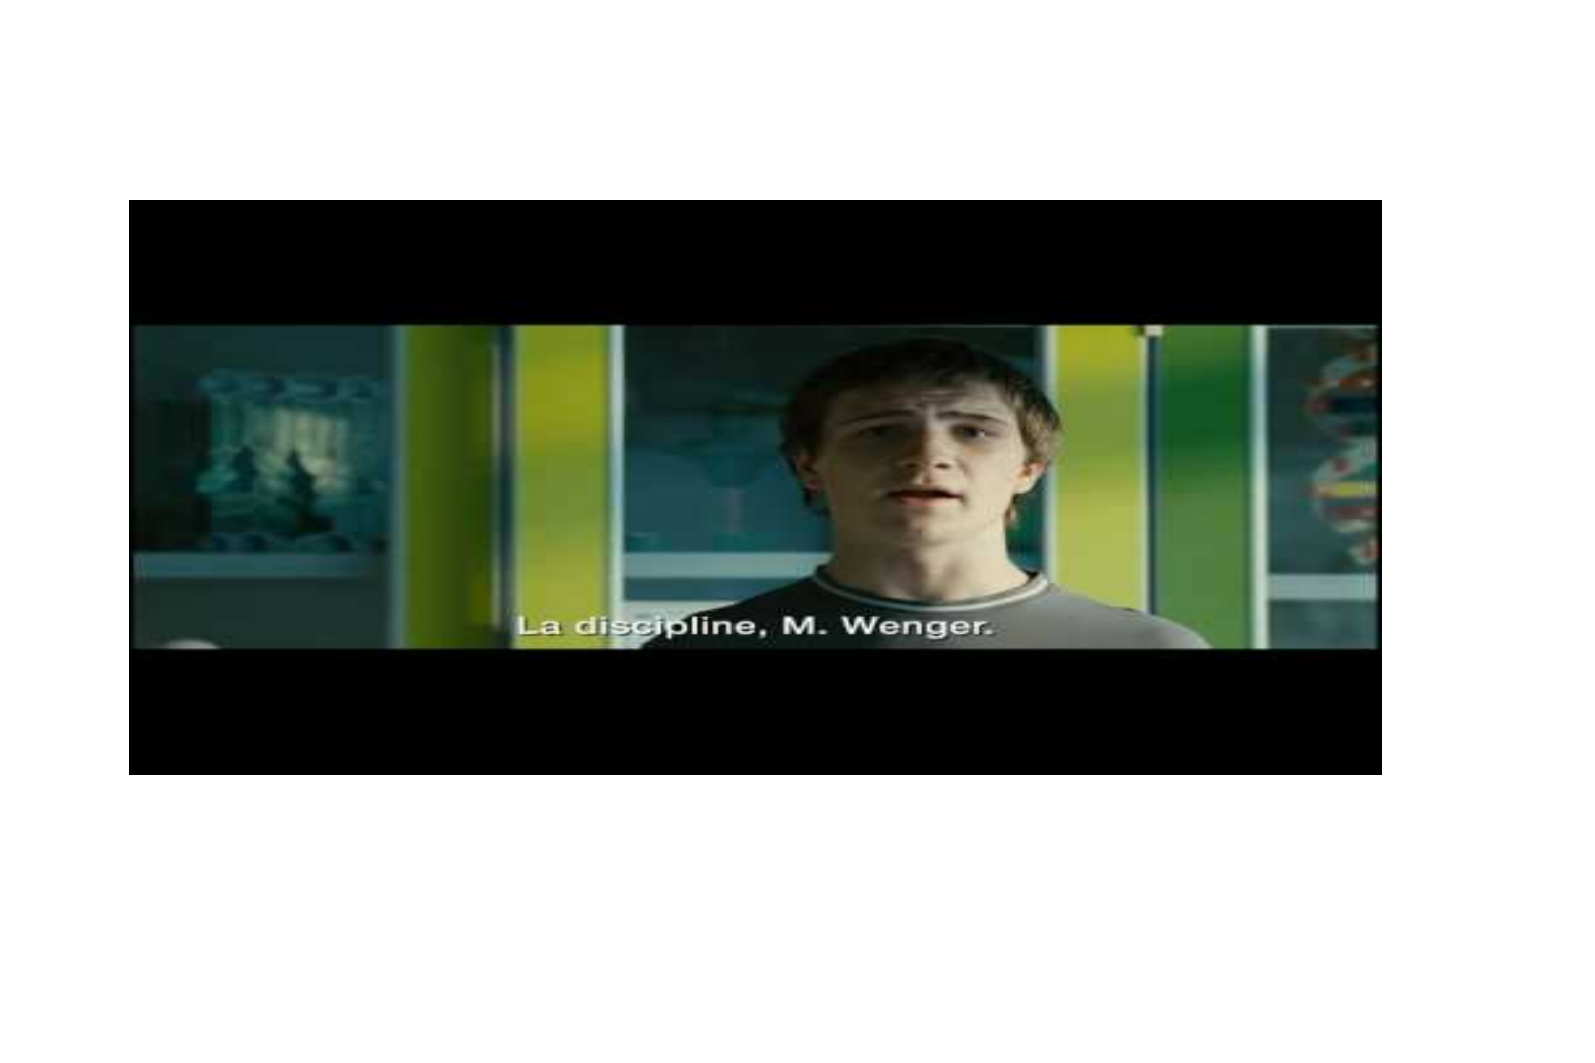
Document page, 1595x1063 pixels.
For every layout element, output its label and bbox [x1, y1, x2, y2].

picture [129, 200, 1382, 776]
